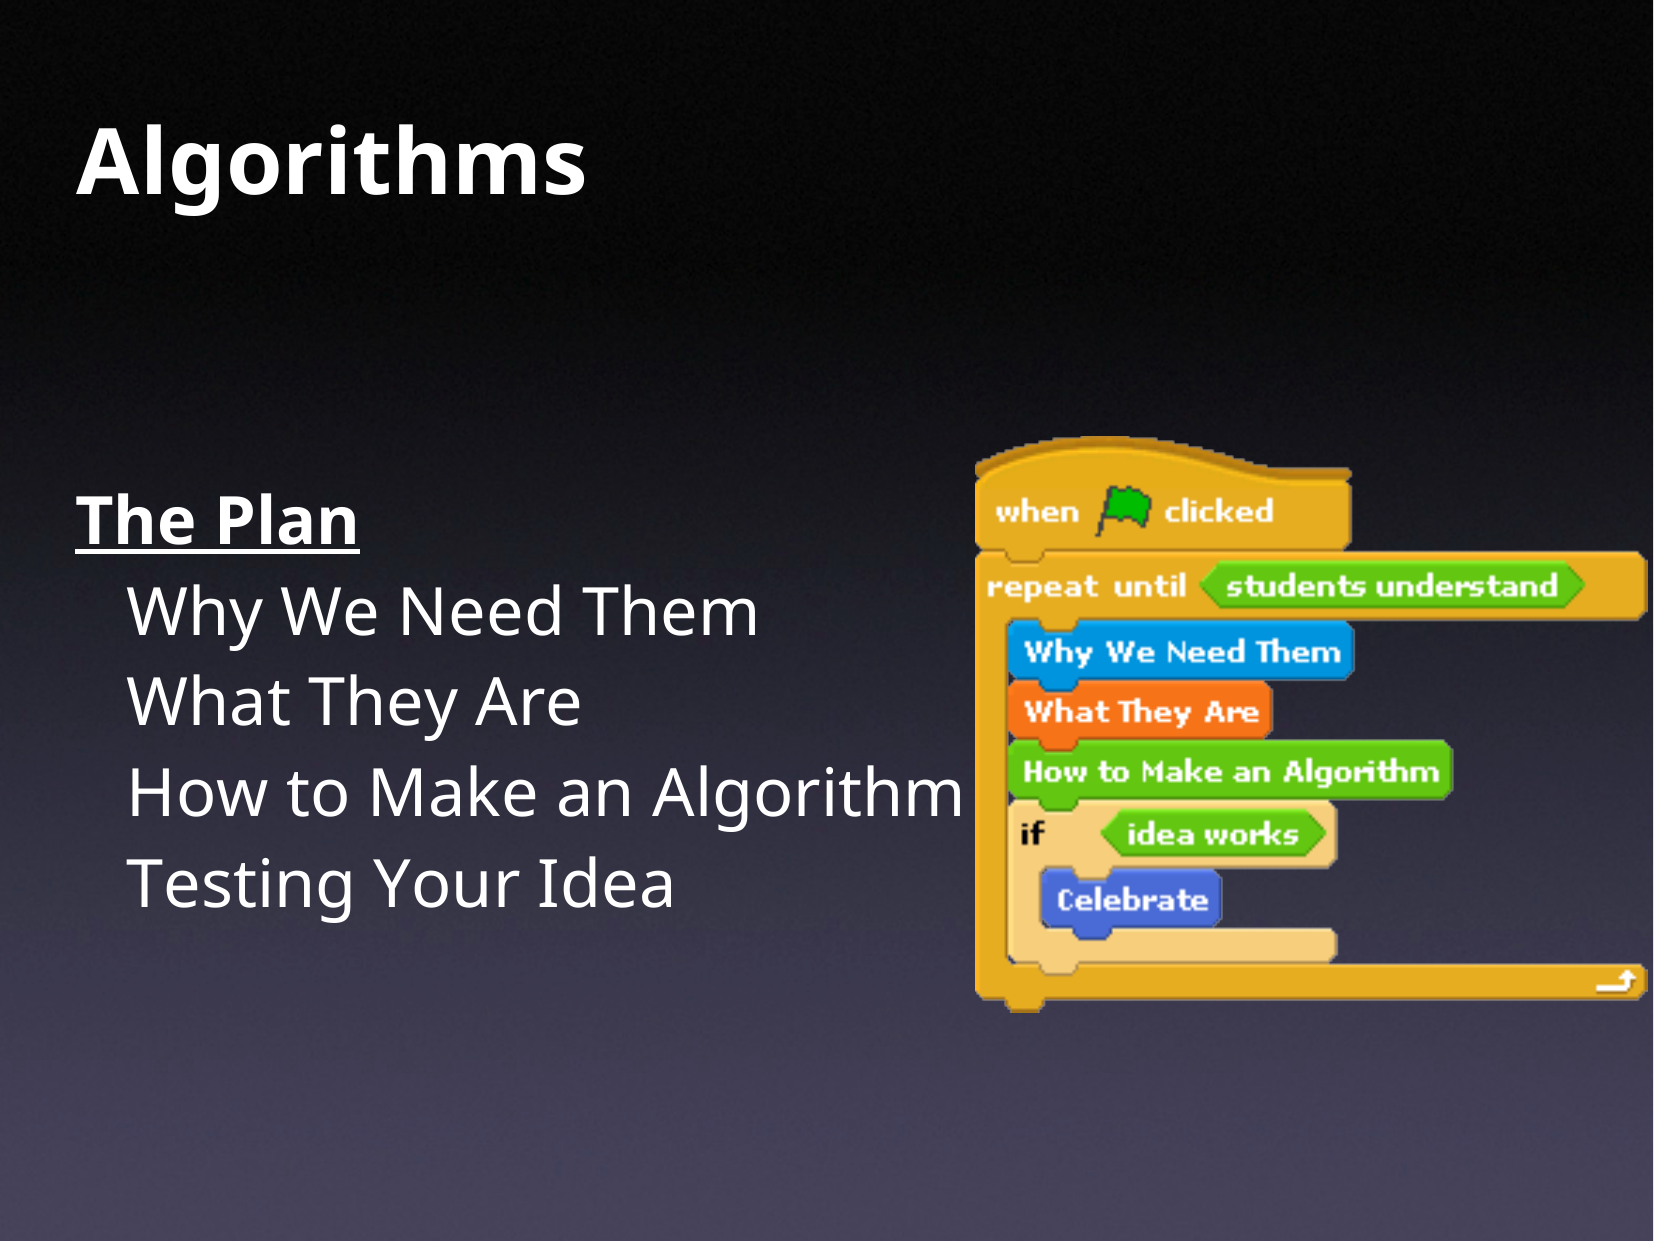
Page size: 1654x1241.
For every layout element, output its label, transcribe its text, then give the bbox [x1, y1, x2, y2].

subtitle The Plan Why We Need Them What They Are How to Make an Algorithm Testing Your Idea [75, 290, 968, 1110]
picture [0, 0, 1654, 1241]
title Algorithms [76, 55, 1565, 263]
